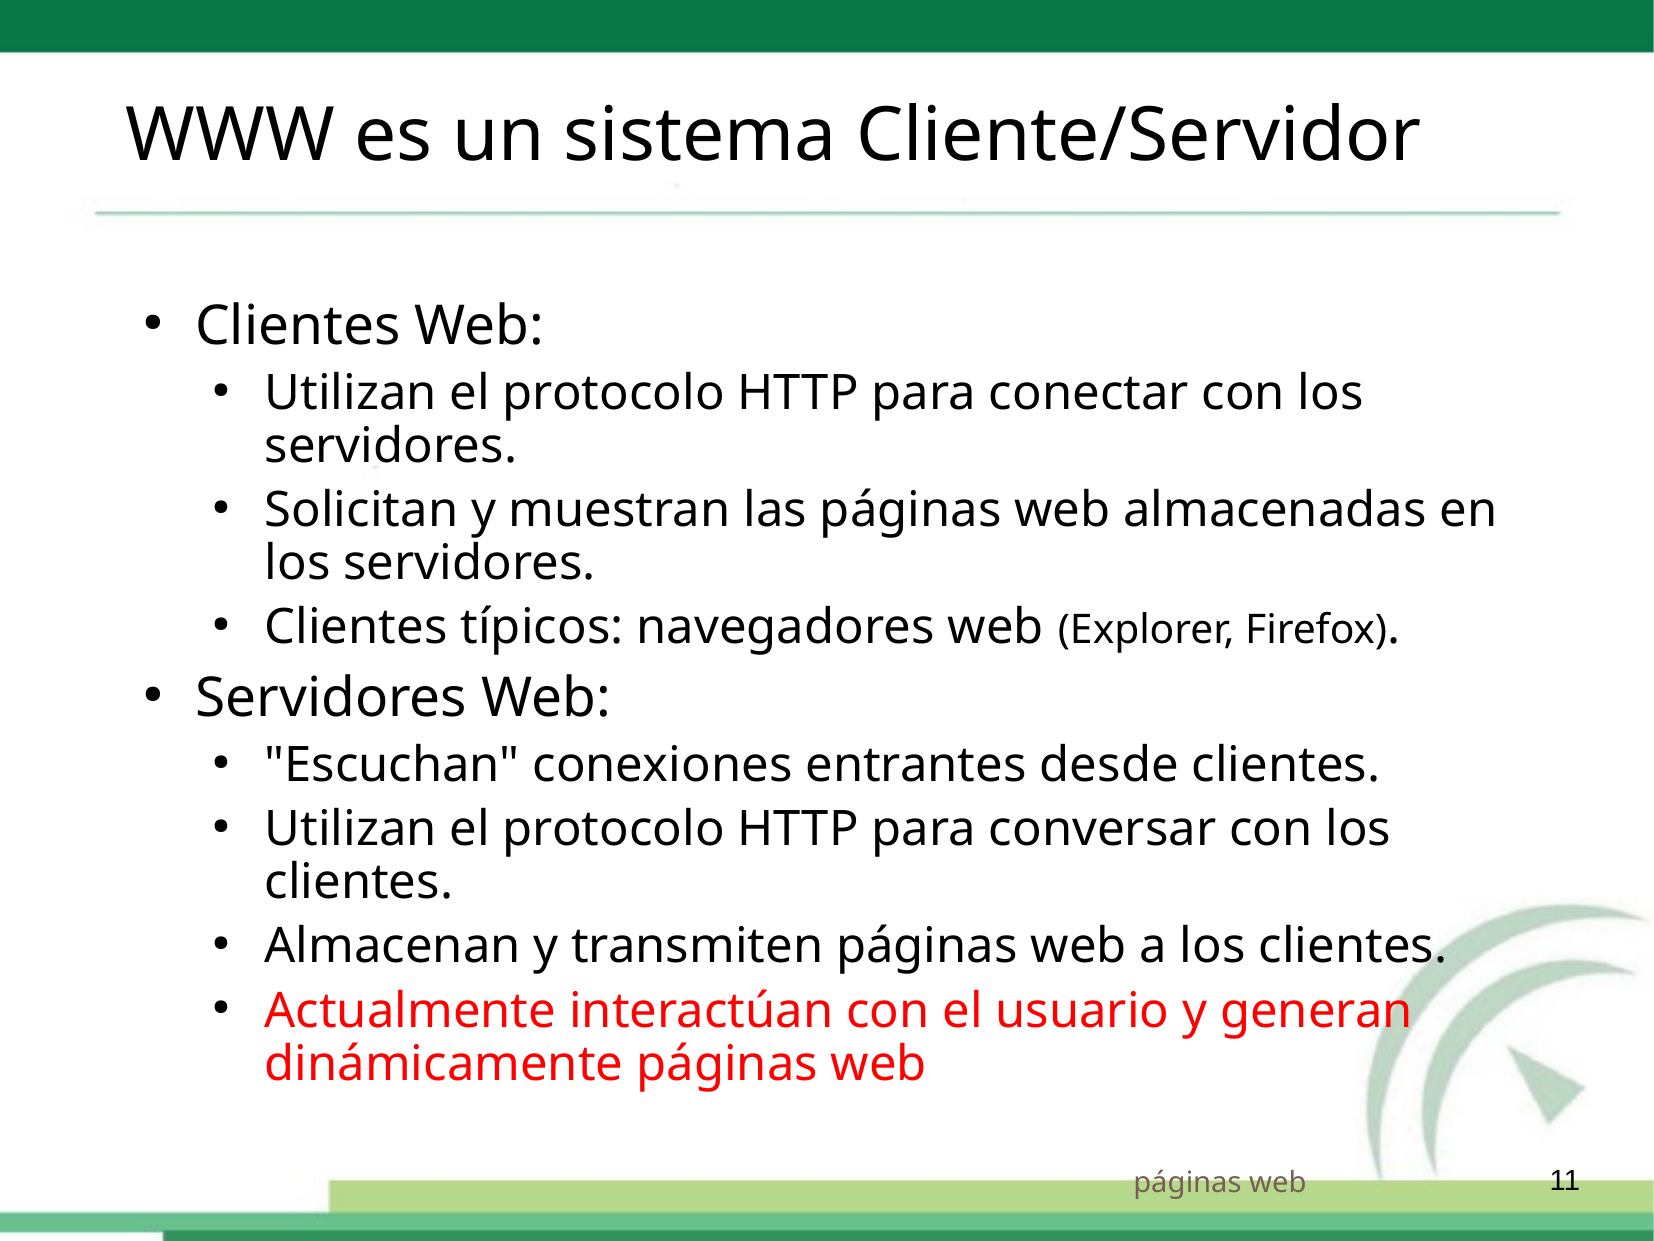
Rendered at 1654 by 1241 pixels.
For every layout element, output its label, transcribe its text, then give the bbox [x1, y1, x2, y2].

picture [0, 0, 1654, 1241]
title WWW es un sistema Cliente/Servidor [110, 23, 1586, 239]
text_box <número> [1345, 1153, 1595, 1229]
text_box páginas web [110, 1148, 1322, 1215]
list Clientes Web: Utilizan el protocolo HTTP para conectar con los servidores. Solicitan y muestran las páginas web almacenadas en los servidores. Clientes típicos: navegadores web (Explorer, Firefox). Servidores Web: "Escuchan" conexiones entrantes desde clientes. Utilizan el protocolo HTTP para conversar con los clientes. Almacenan y transmiten páginas web a los clientes. Actualmente interactúan con el usuario y generan dinámicamente páginas web [110, 289, 1586, 1103]
